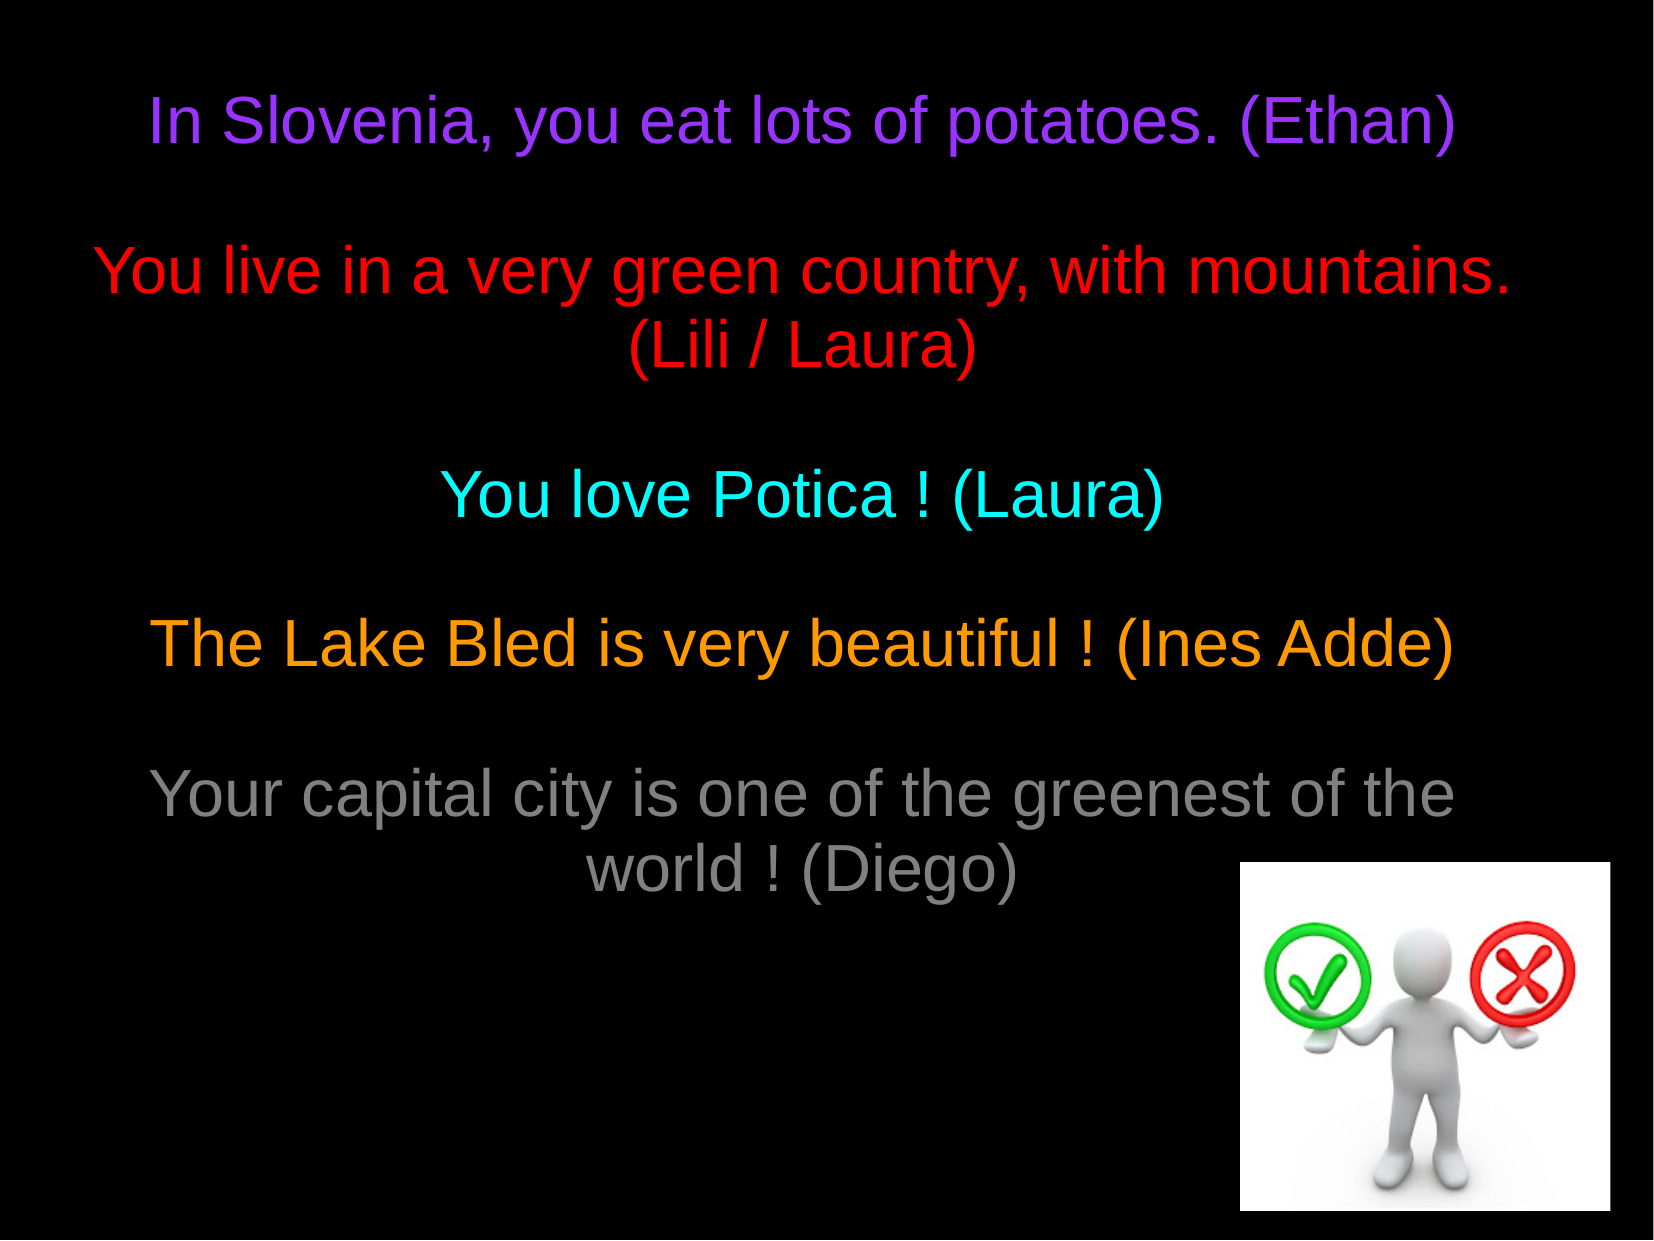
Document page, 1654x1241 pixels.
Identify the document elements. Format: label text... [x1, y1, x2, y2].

subtitle In Slovenia, you eat lots of potatoes. (Ethan) You live in a very green country, with mountains. (Lili / Laura) You love Potica ! (Laura) The Lake Bled is very beautiful ! (Ines Adde) Your capital city is one of the greenest of the world ! (Diego) [70, 83, 1536, 981]
picture [1240, 862, 1611, 1211]
